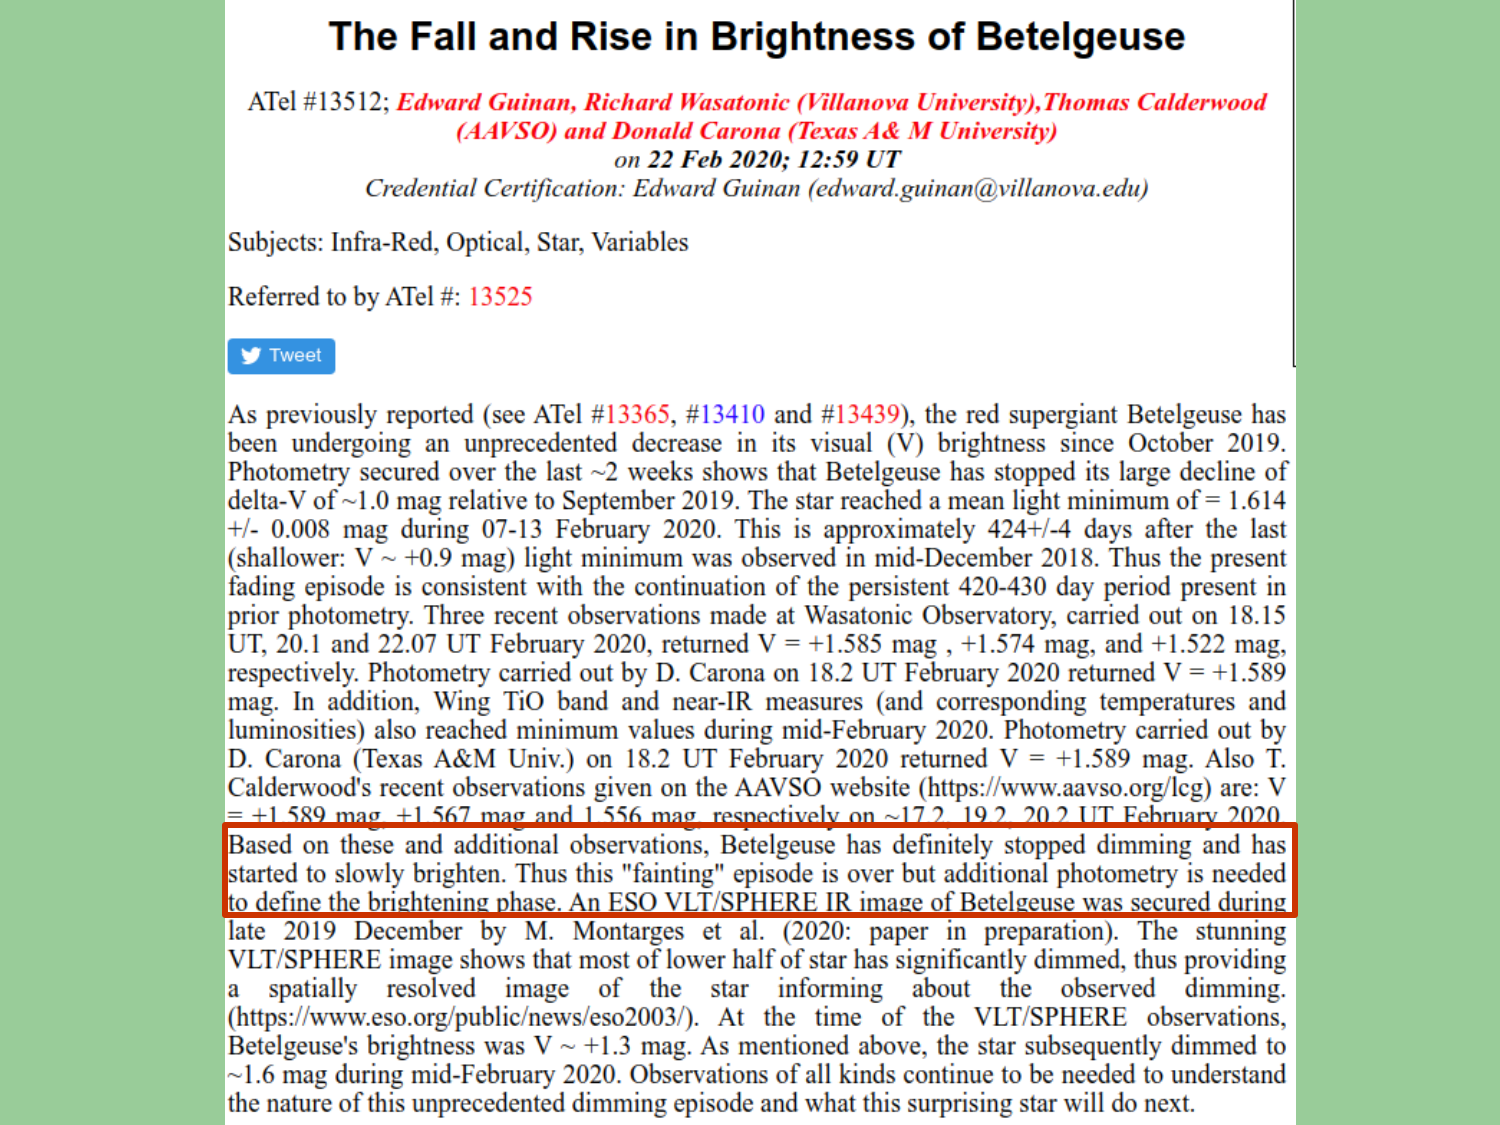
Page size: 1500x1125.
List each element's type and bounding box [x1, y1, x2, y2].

text_box [224, 825, 1296, 916]
picture [225, 916, 1296, 1125]
picture [225, 0, 1296, 825]
